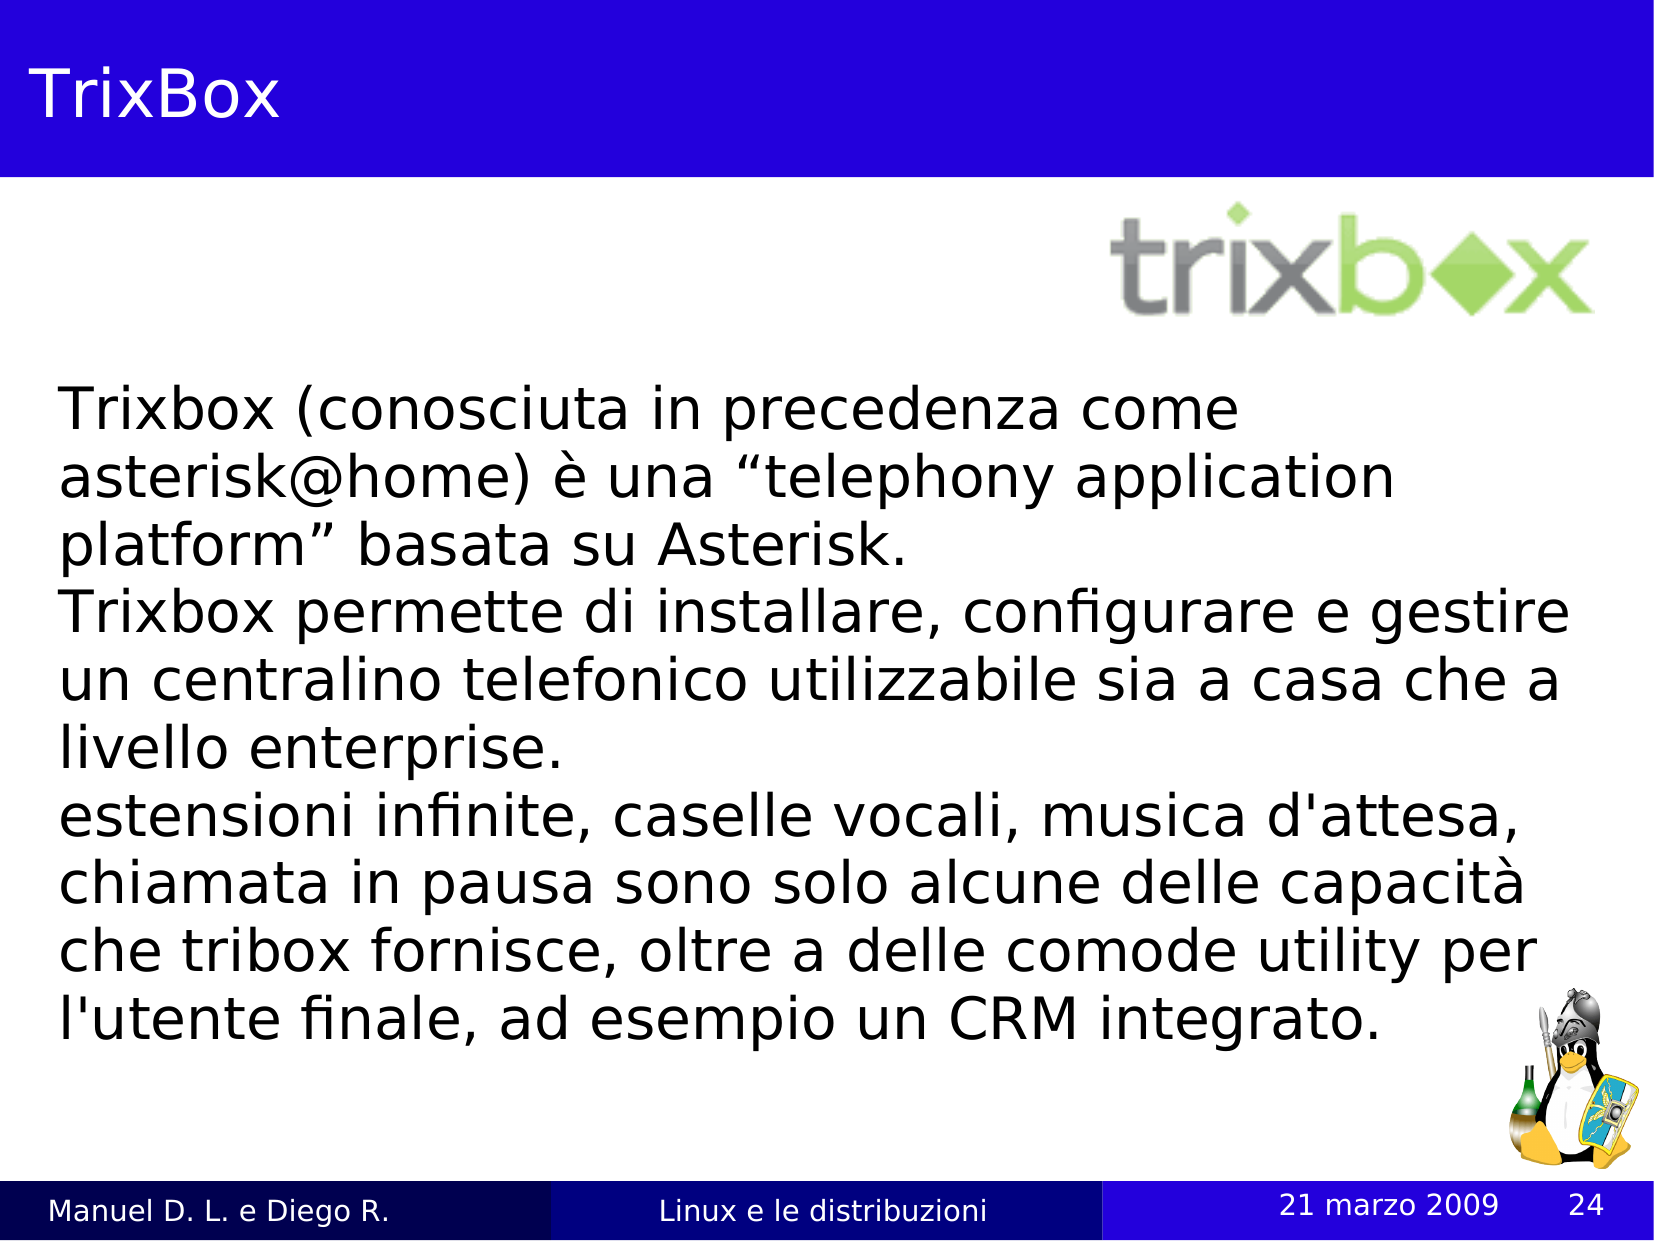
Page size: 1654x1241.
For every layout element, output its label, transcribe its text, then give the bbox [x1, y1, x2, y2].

picture [1103, 197, 1595, 325]
subtitle Trixbox (conosciuta in precedenza come asterisk@home) è una “telephony application platform” basata su Asterisk. Trixbox permette di installare, configurare e gestire un centralino telefonico utilizzabile sia a casa che a livello enterprise. estensioni infinite, caselle vocali, musica d'attesa, chiamata in pausa sono solo alcune delle capacità che tribox fornisce, oltre a delle comode utility per l'utente finale, ad esempio un CRM integrato. [59, 324, 1625, 1104]
title TrixBox [29, 0, 1518, 198]
picture [1509, 988, 1639, 1169]
